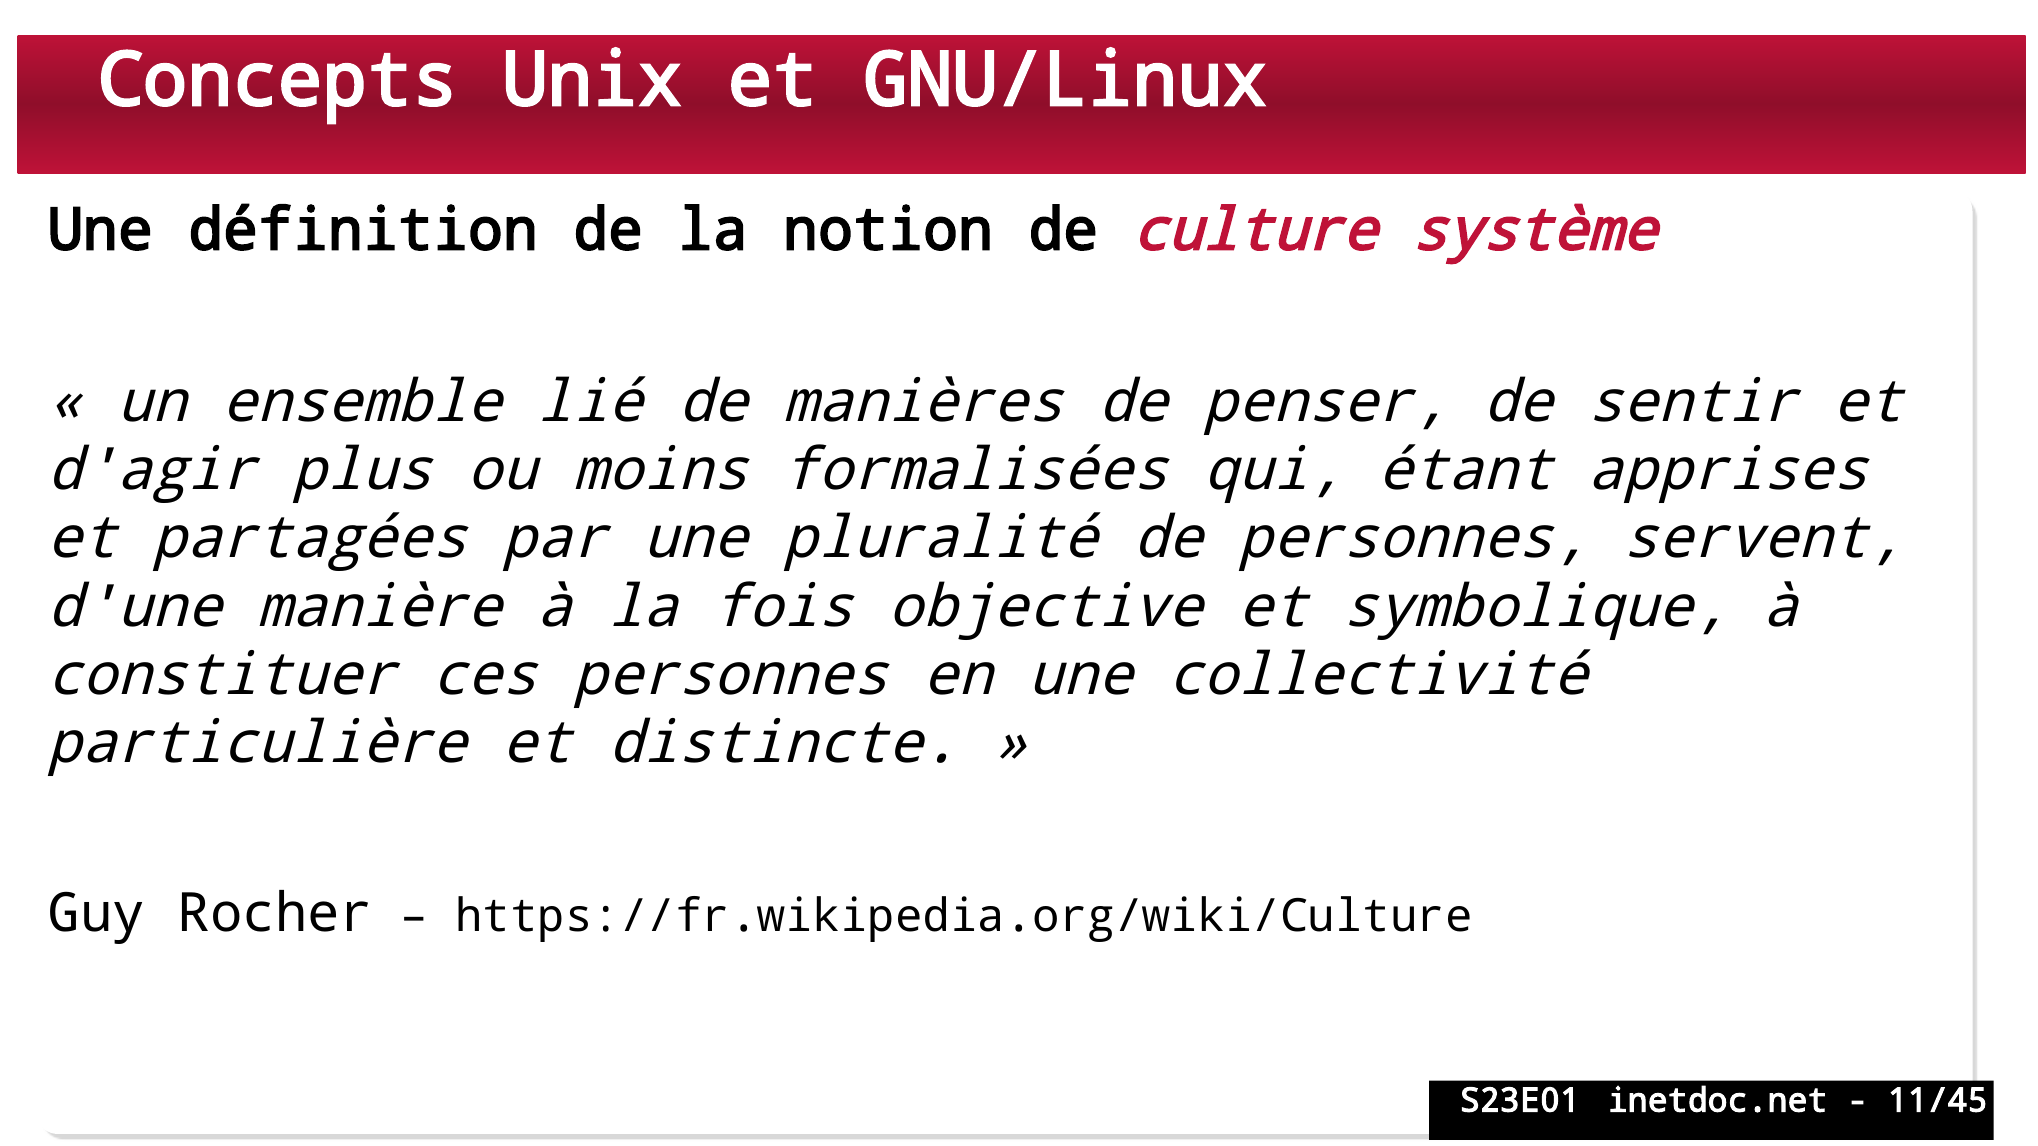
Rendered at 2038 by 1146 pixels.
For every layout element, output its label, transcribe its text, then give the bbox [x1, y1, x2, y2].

text_box Une définition de la notion de culture système « un ensemble lié de manières de penser, de sentir et d'agir plus ou moins formalisées qui, étant apprises et partagées par une pluralité de personnes, servent, d'une manière à la fois objective et symbolique, à constituer ces personnes en une collectivité particulière et distincte. » Guy Rocher – https://fr.wikipedia.org/wiki/Culture [35, 188, 1973, 1134]
text_box Concepts Unix et GNU/Linux [17, 35, 2026, 174]
text_box S23E01 inetdoc.net - <numéro>/45 [1429, 1080, 1994, 1140]
